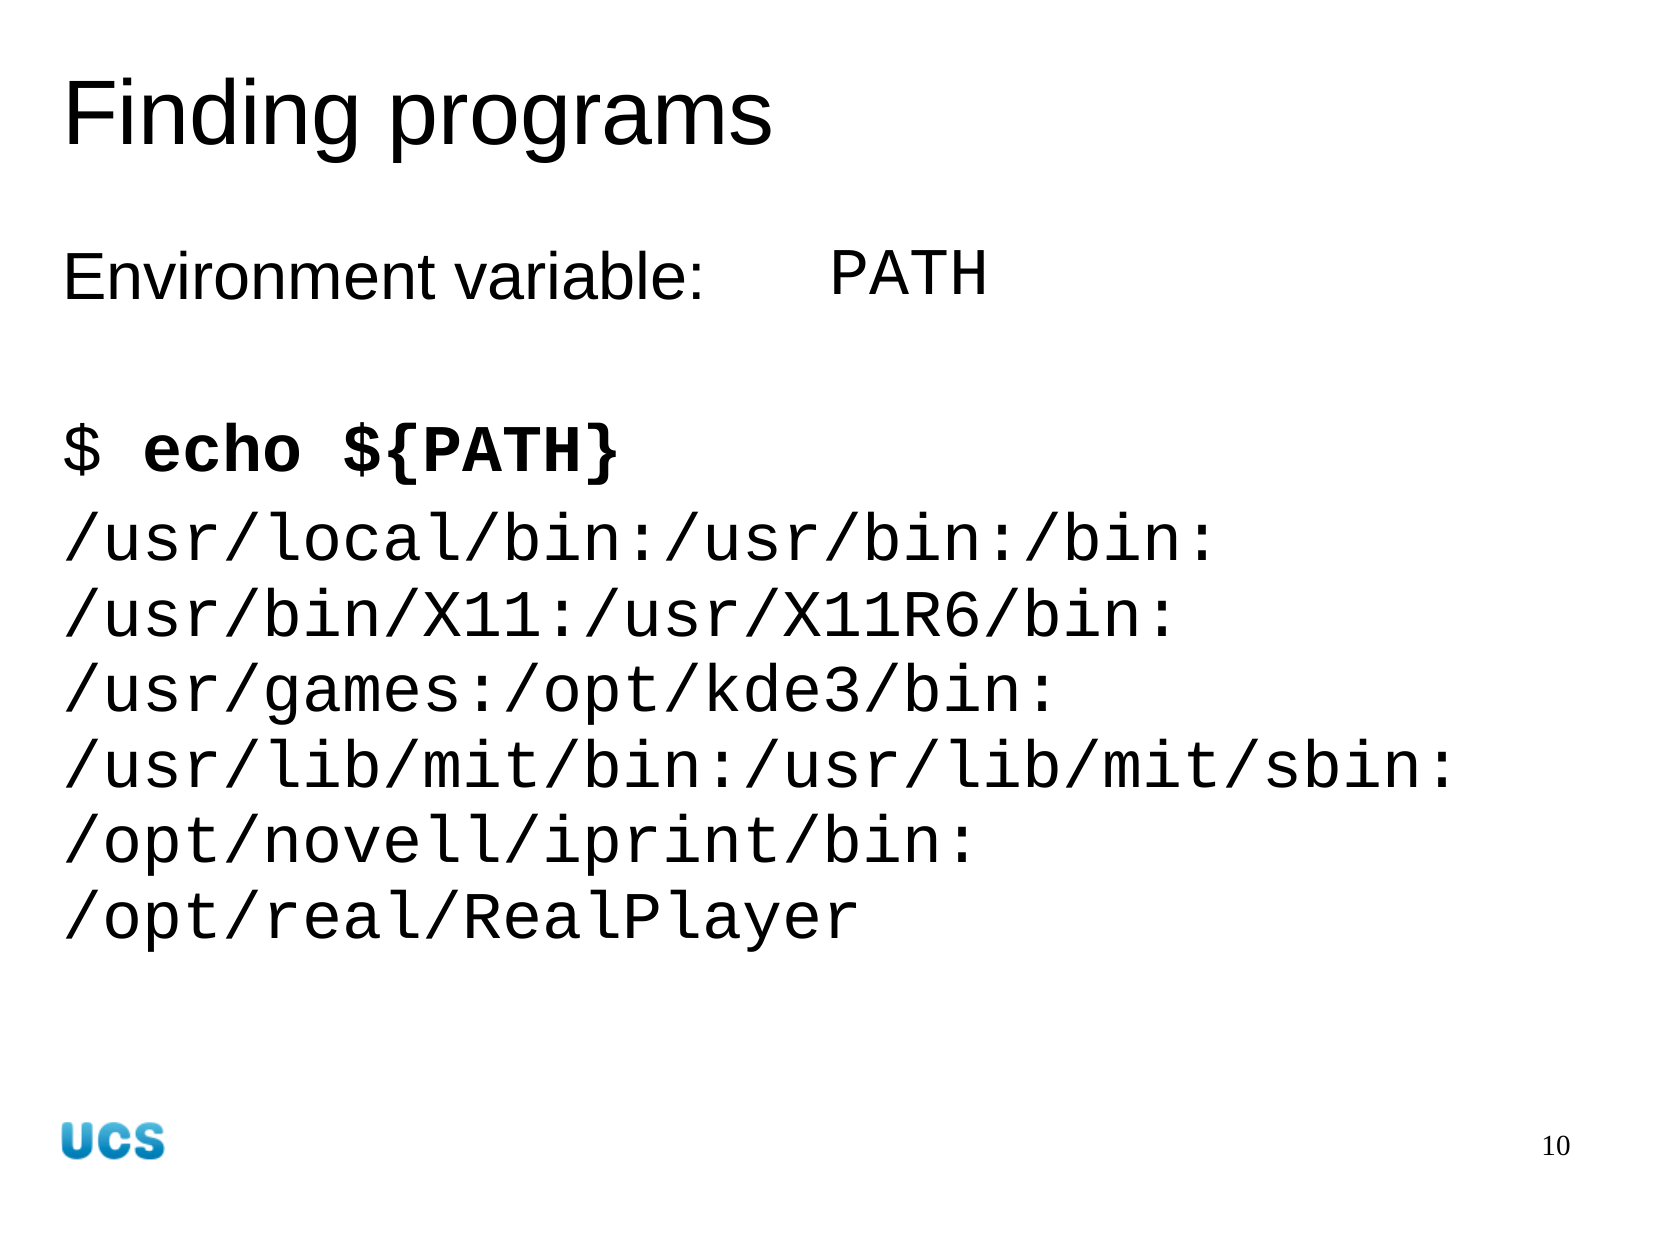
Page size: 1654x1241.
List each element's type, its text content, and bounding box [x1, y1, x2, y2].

text_box /usr/local/bin:/usr/bin:/bin: /usr/bin/X11:/usr/X11R6/bin: /usr/games:/opt/kde3/bin: /usr/lib/mit/bin:/usr/lib/mit/sbin: /opt/novell/iprint/bin: /opt/real/RealPlayer [59, 501, 1466, 962]
text_box Finding programs [59, 59, 780, 168]
picture [61, 1121, 165, 1161]
text_box Environment variable: [59, 236, 712, 317]
text_box PATH [826, 236, 993, 318]
text_box $ echo ${PATH} [59, 413, 626, 495]
